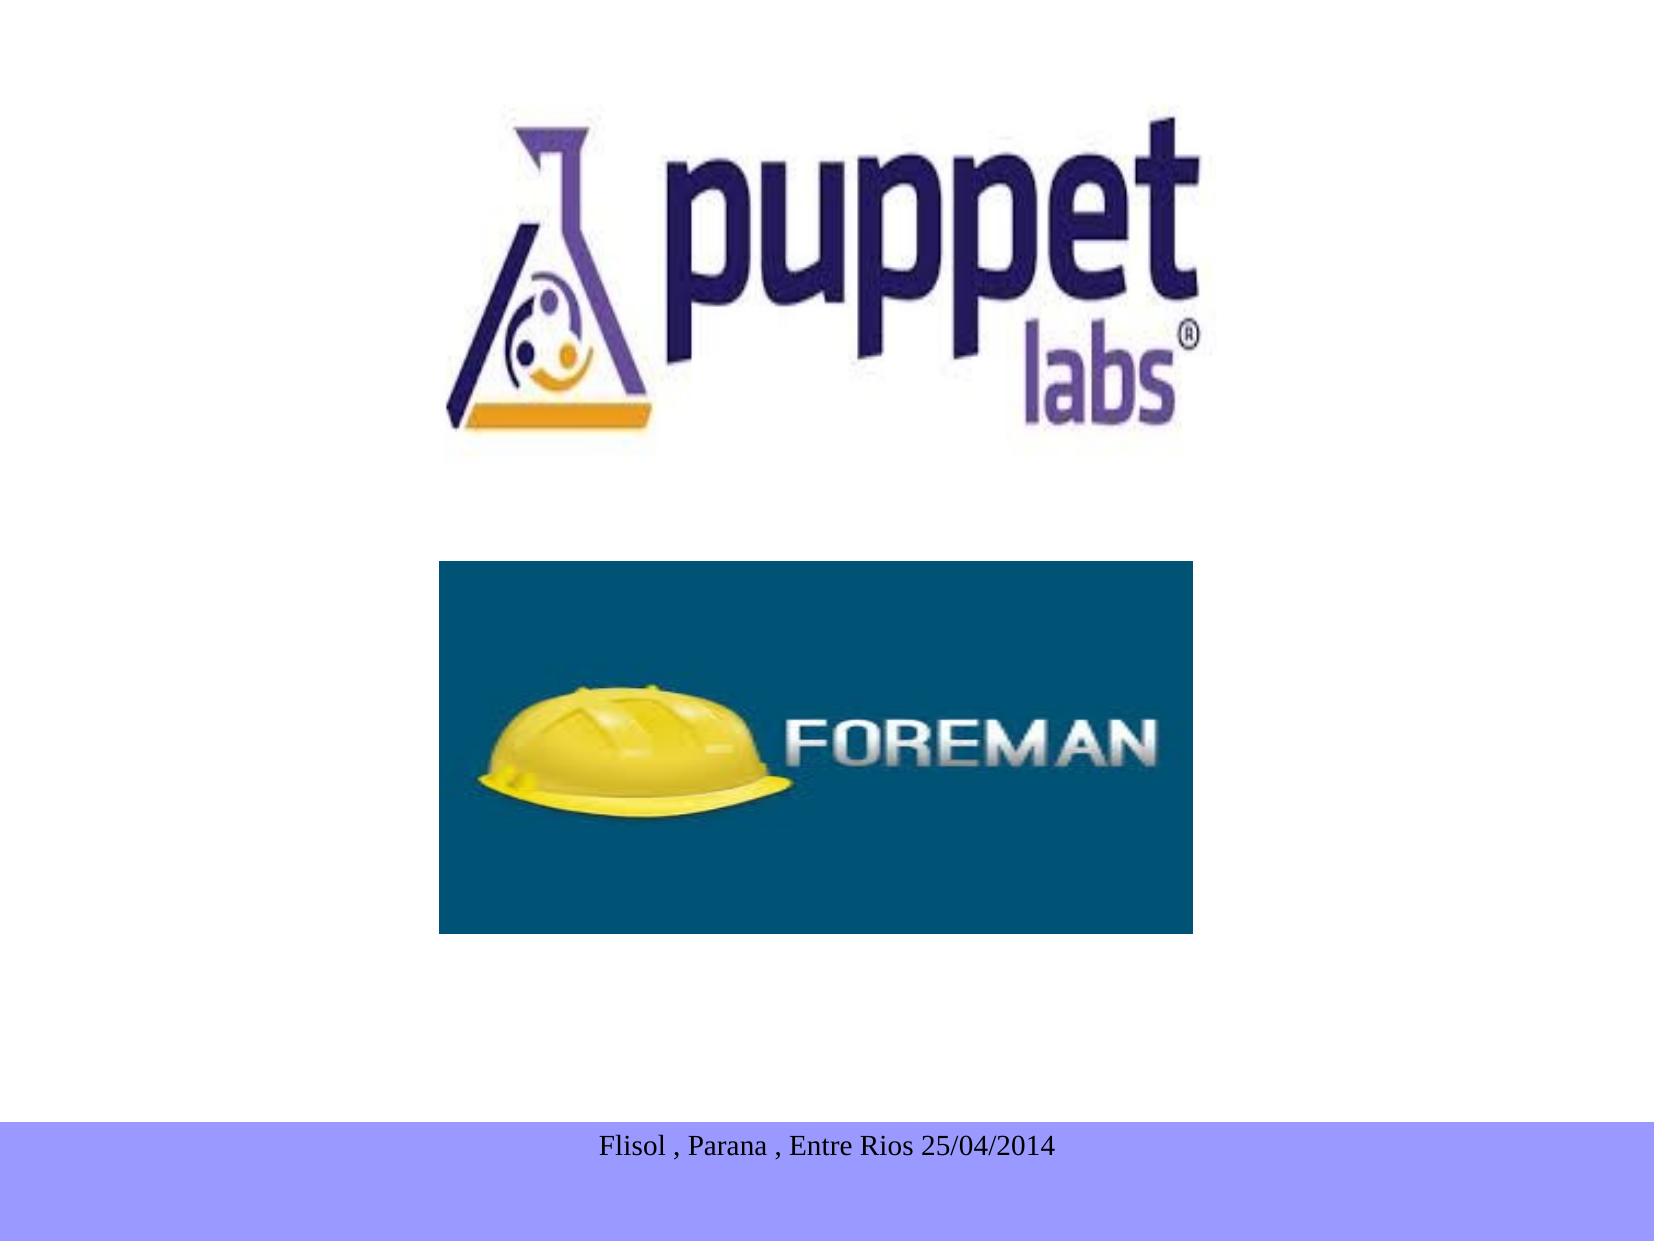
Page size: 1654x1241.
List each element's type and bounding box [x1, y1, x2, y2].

picture [470, 681, 799, 821]
picture [784, 718, 1162, 773]
picture [412, 56, 1241, 473]
